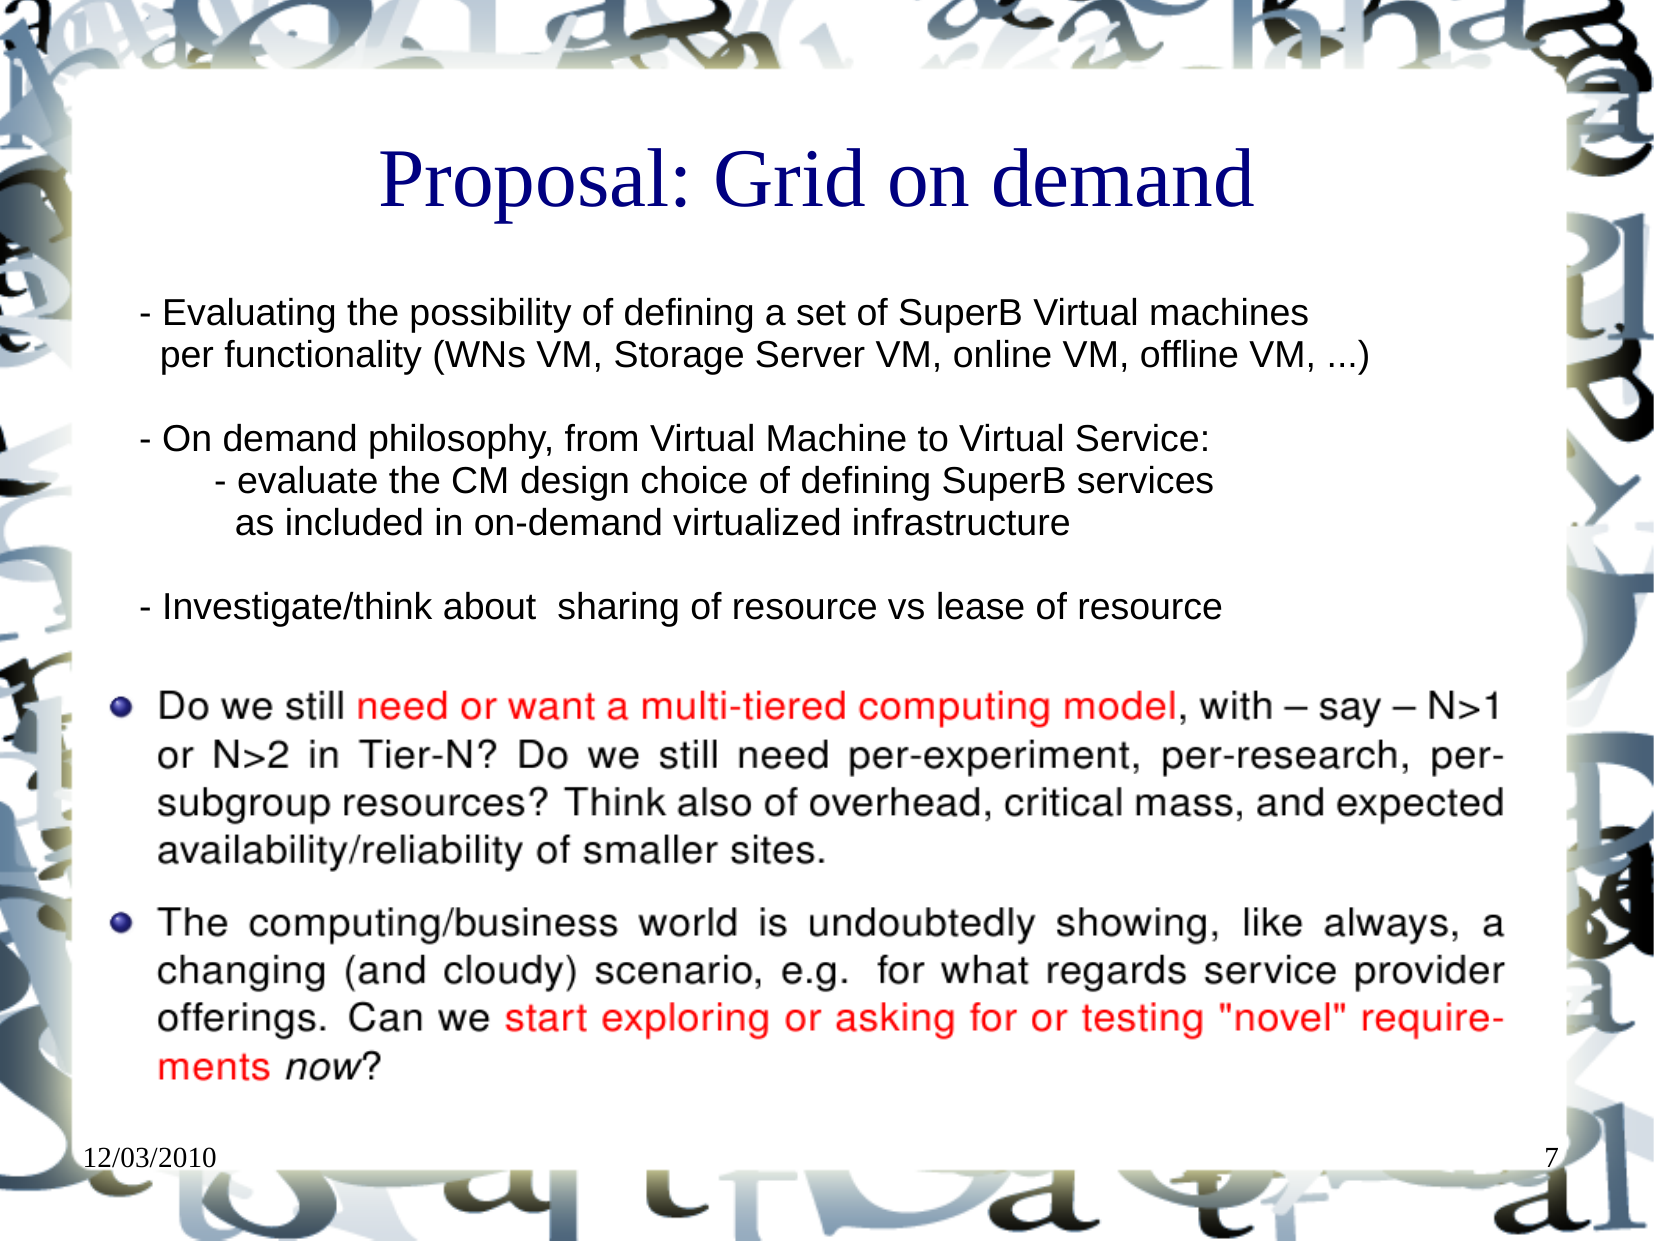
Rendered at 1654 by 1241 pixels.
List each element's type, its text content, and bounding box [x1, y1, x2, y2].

picture [0, 0, 1654, 1241]
text_box - Evaluating the possibility of defining a set of SuperB Virtual machines per functionality (WNs VM, Storage Server VM, online VM, offline VM, ...) - On demand philosophy, from Virtual Machine to Virtual Service: - evaluate the CM design choice of defining SuperB services as included in on-demand virtualized infrastructure - Investigate/think about sharing of resource vs lease of resource [124, 284, 1463, 678]
text_box Proposal: Grid on demand [363, 124, 1291, 232]
